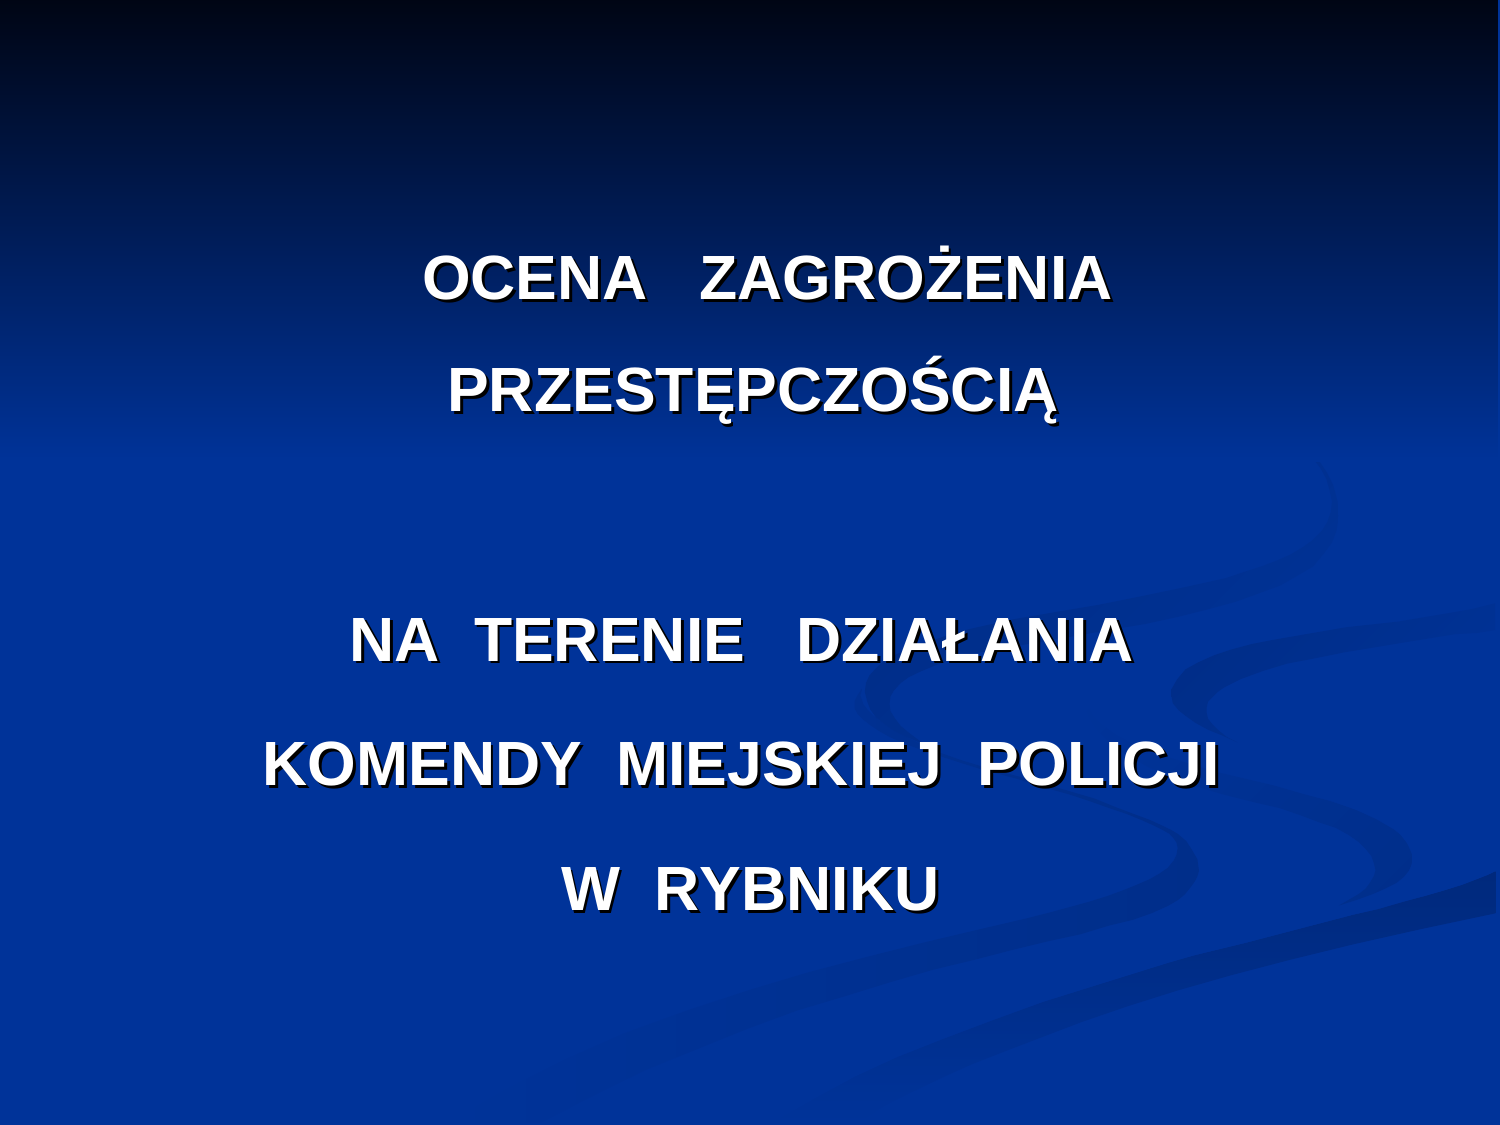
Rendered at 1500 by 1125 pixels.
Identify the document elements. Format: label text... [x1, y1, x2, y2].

list OCENA ZAGROŻENIA PRZESTĘPCZOŚCIĄ NA TERENIE DZIAŁANIA KOMENDY MIEJSKIEJ POLICJI W RYBNIKU [75, 191, 1425, 934]
